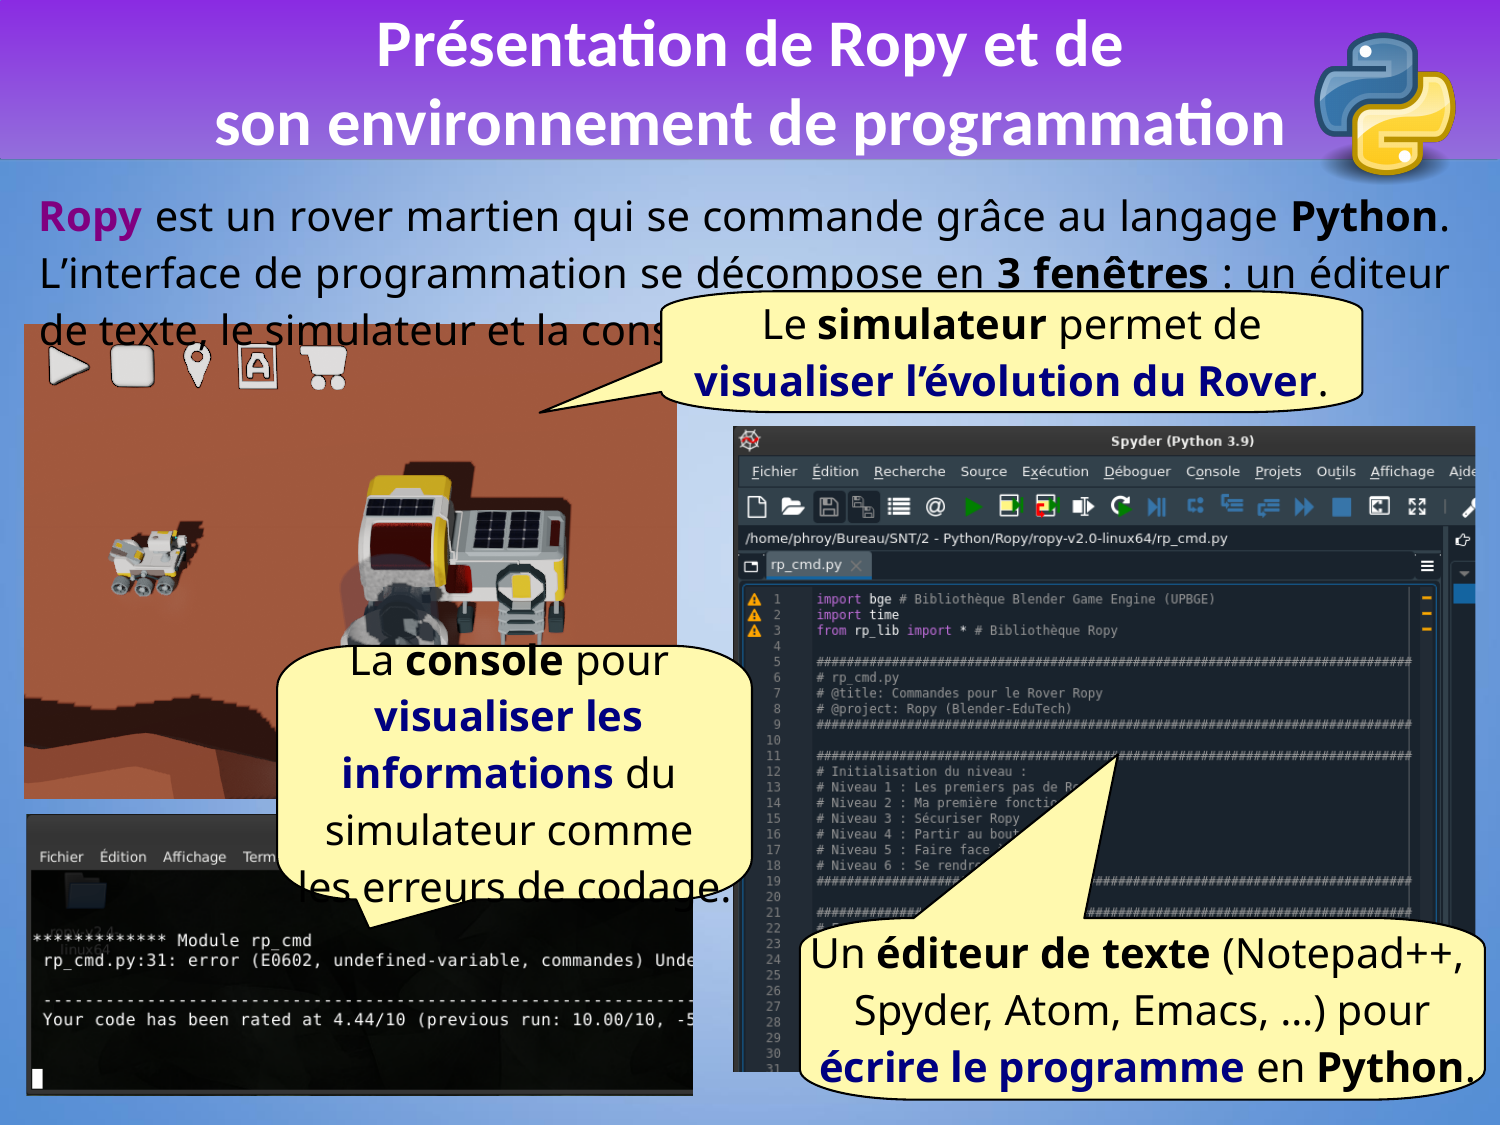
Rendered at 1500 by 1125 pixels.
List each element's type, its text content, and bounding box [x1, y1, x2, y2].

text_box La console pour visualiser les informations du simulateur comme les erreurs de codage. [277, 645, 753, 929]
picture [0, 29, 1500, 1125]
text_box Présentation de Ropy et de son environnement de programmation [0, 0, 1500, 159]
text_box Un éditeur de texte (Notepad++, Spyder, Atom, Emacs, …) pour écrire le programme en Python. [799, 754, 1485, 1100]
text_box Ropy est un rover martien qui se commande grâce au langage Python. L’interface de programmation se décompose en 3 fenêtres : un éditeur de texte, le simulateur et la console. [24, 178, 1466, 320]
text_box Le simulateur permet de visualiser l’évolution du Rover. [539, 291, 1363, 413]
